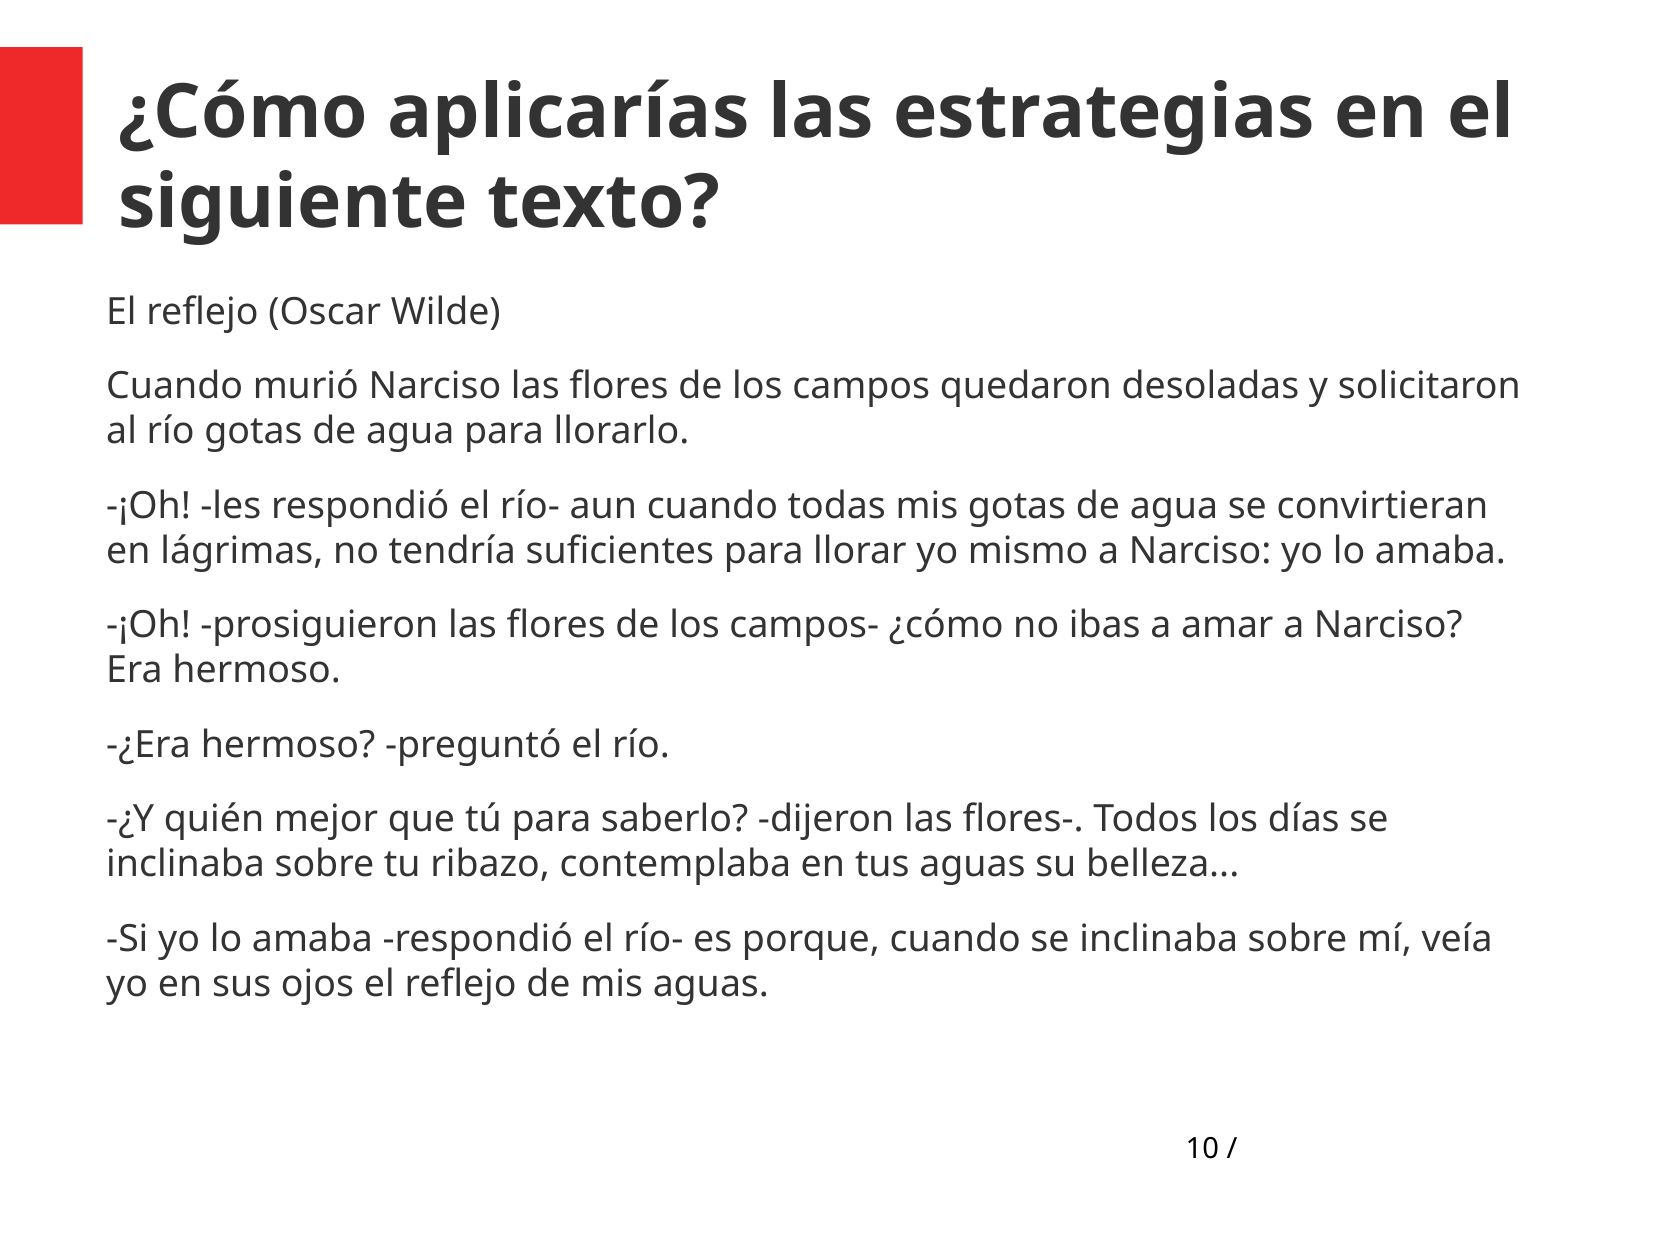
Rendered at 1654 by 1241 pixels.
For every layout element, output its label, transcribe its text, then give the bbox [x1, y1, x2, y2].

text_box / [1185, 1129, 1571, 1216]
list El reflejo (Oscar Wilde) Cuando murió Narciso las flores de los campos quedaron desoladas y solicitaron al río gotas de agua para llorarlo. -¡Oh! -les respondió el río- aun cuando todas mis gotas de agua se convirtieran en lágrimas, no tendría suficientes para llorar yo mismo a Narciso: yo lo amaba. -¡Oh! -prosiguieron las flores de los campos- ¿cómo no ibas a amar a Narciso? Era hermoso. -¿Era hermoso? -preguntó el río. -¿Y quién mejor que tú para saberlo? -dijeron las flores-. Todos los días se inclinaba sobre tu ribazo, contemplaba en tus aguas su belleza... -Si yo lo amaba -respondió el río- es porque, cuando se inclinaba sobre mí, veía yo en sus ojos el reflejo de mis aguas. [106, 286, 1524, 1007]
title ¿Cómo aplicarías las estrategias en el siguiente texto? [118, 49, 1571, 257]
